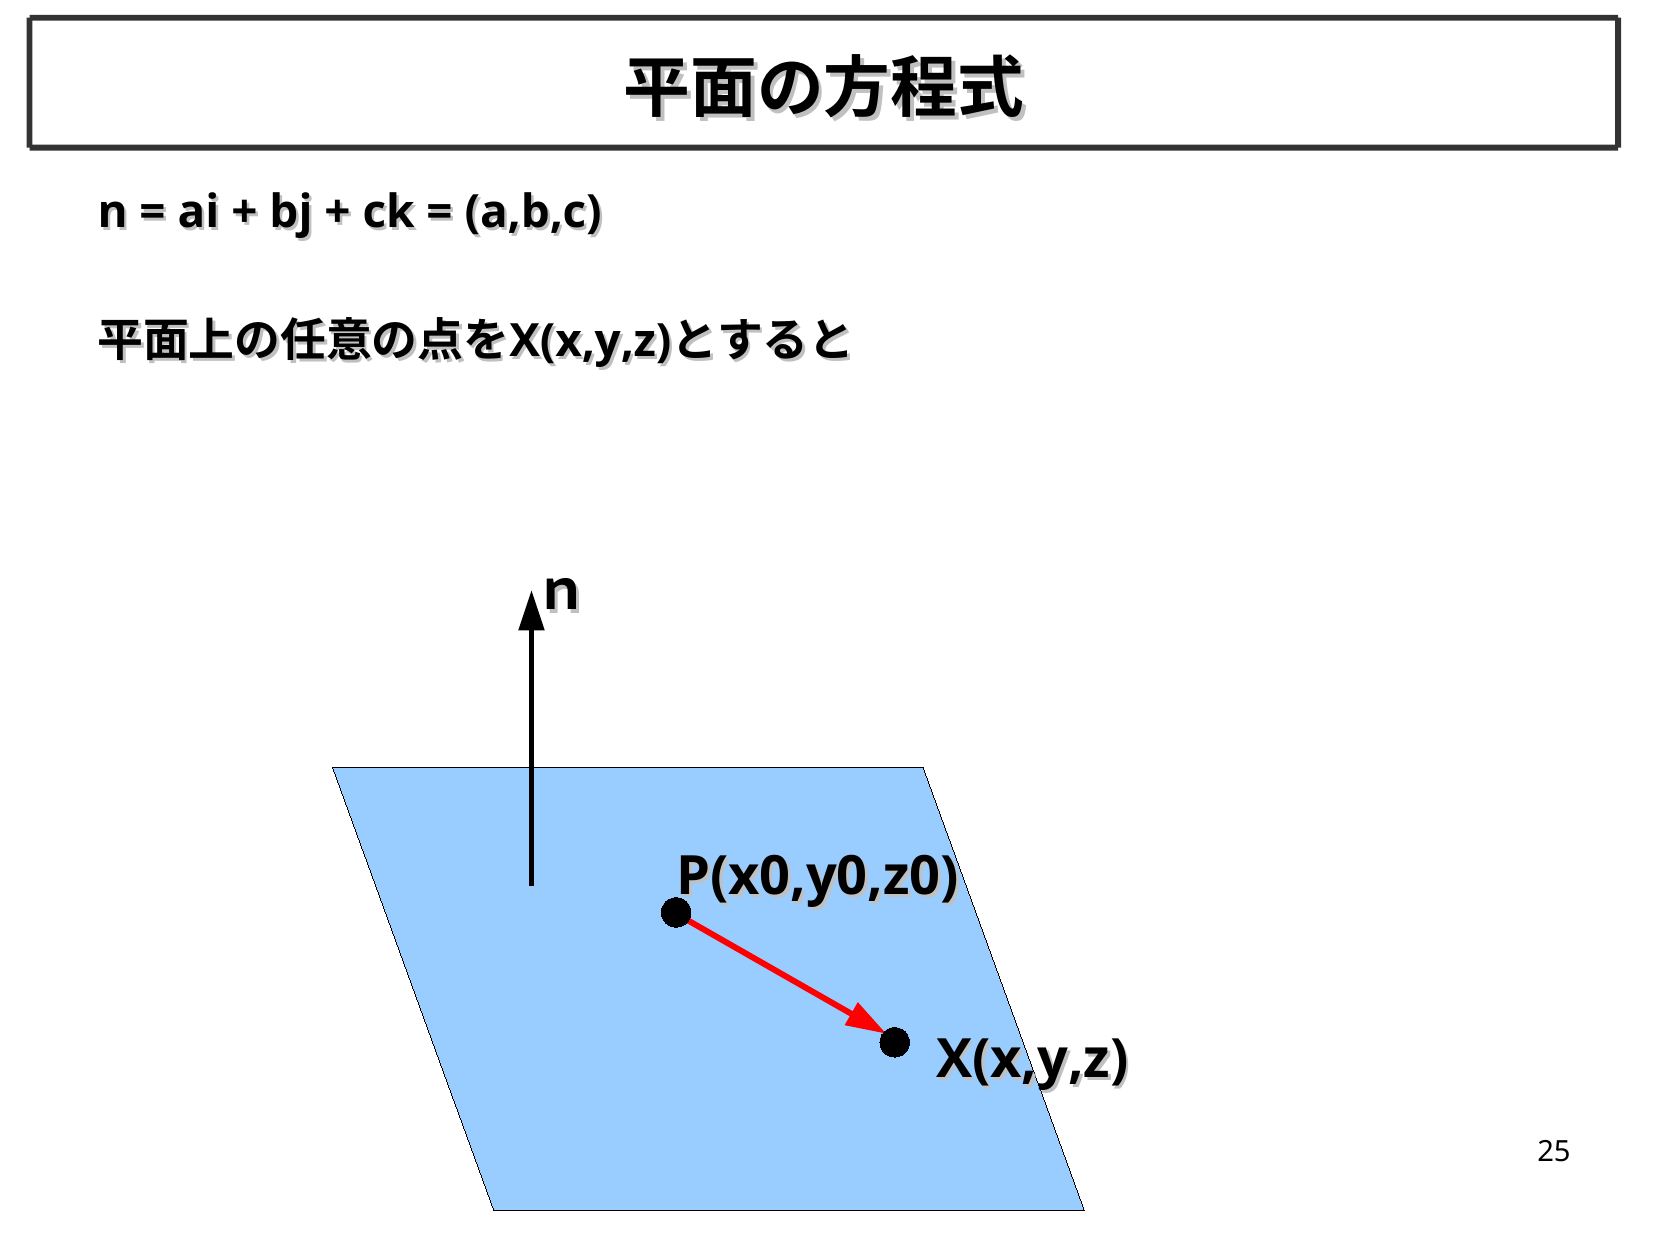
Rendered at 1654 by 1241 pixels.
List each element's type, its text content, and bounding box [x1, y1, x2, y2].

text_box P(x0,y0,z0) [661, 828, 1004, 934]
text_box 平面の方程式 [29, 17, 1619, 148]
text_box n = ai + bj + ck = (a,b,c) 平面上の任意の点をX(x,y,z)とすると [82, 171, 999, 338]
text_box ｎ [519, 539, 615, 644]
text_box [332, 767, 1085, 1211]
text_box X(x,y,z) [921, 1012, 1170, 1117]
